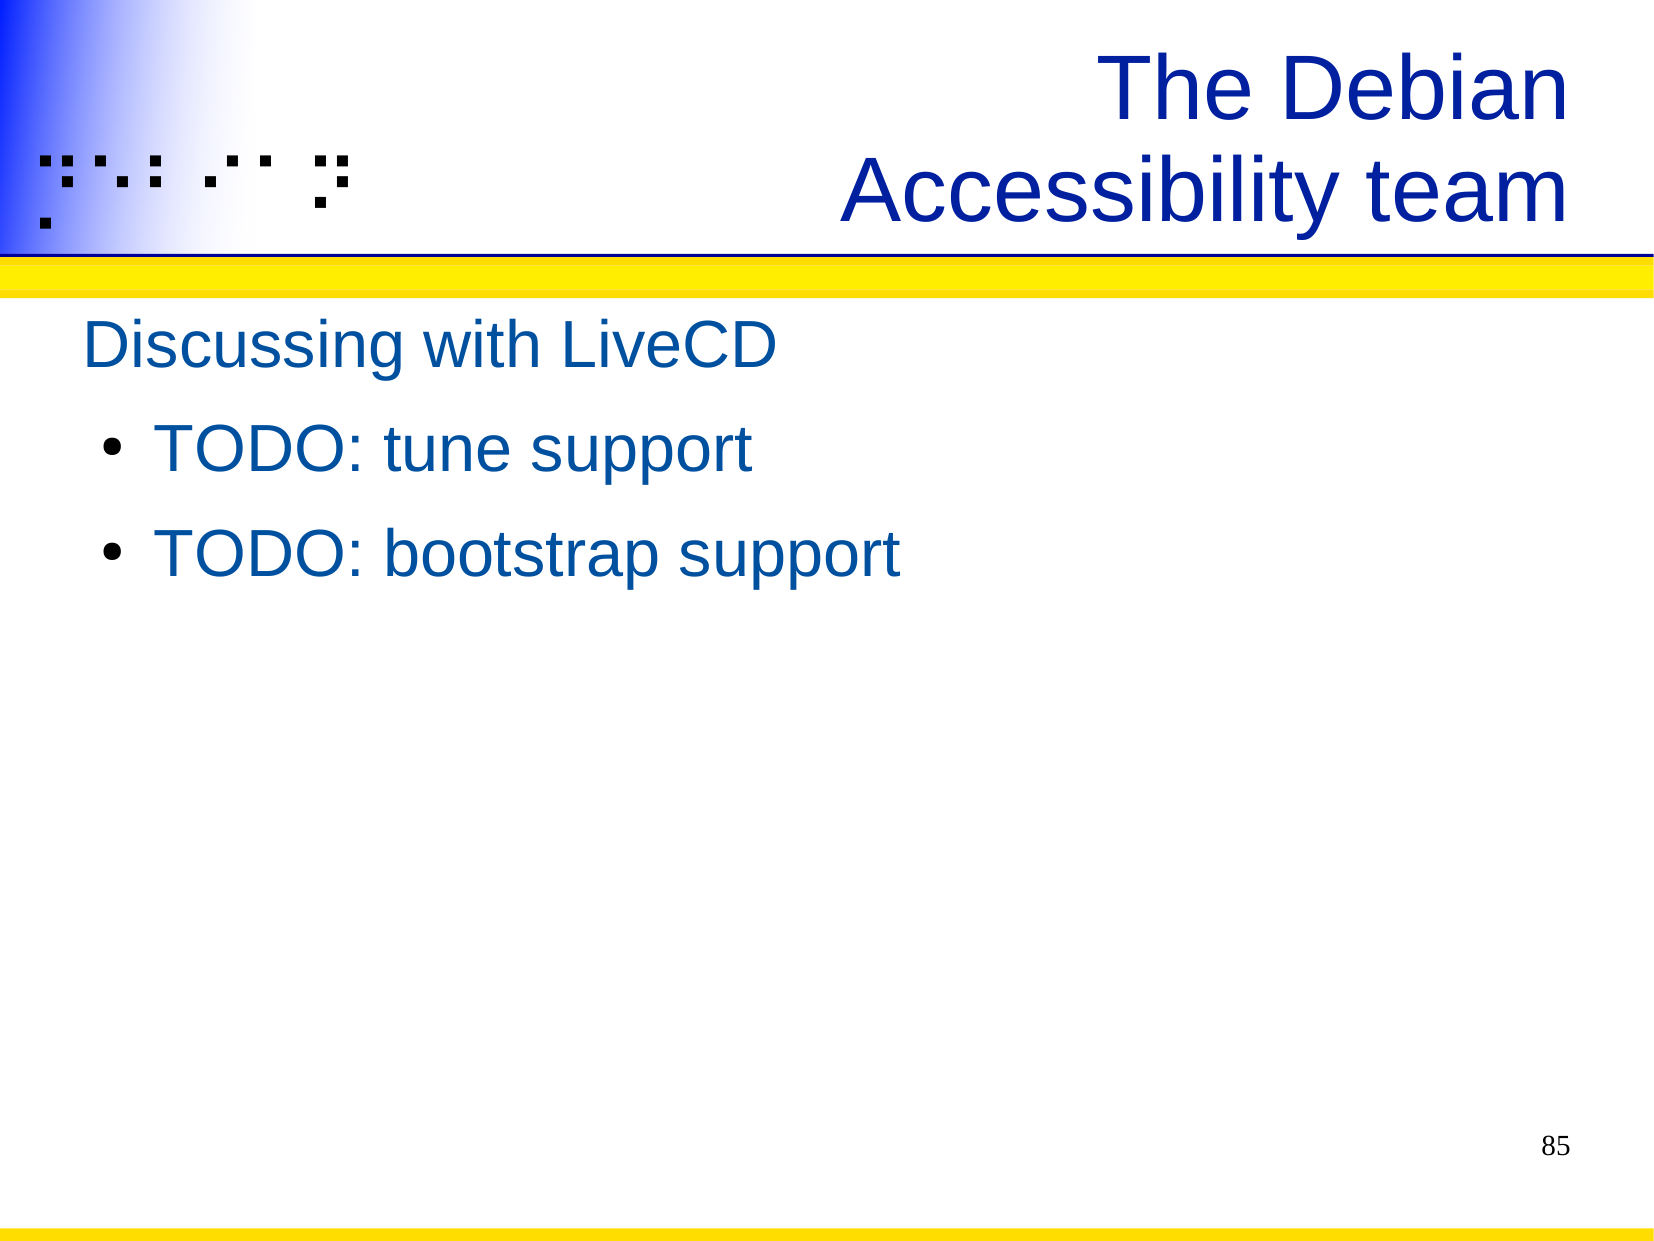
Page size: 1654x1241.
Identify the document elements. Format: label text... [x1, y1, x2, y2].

title The Debian Accessibility team [372, 36, 1571, 242]
list Discussing with LiveCD TODO: tune support TODO: bootstrap support [82, 307, 1571, 1126]
